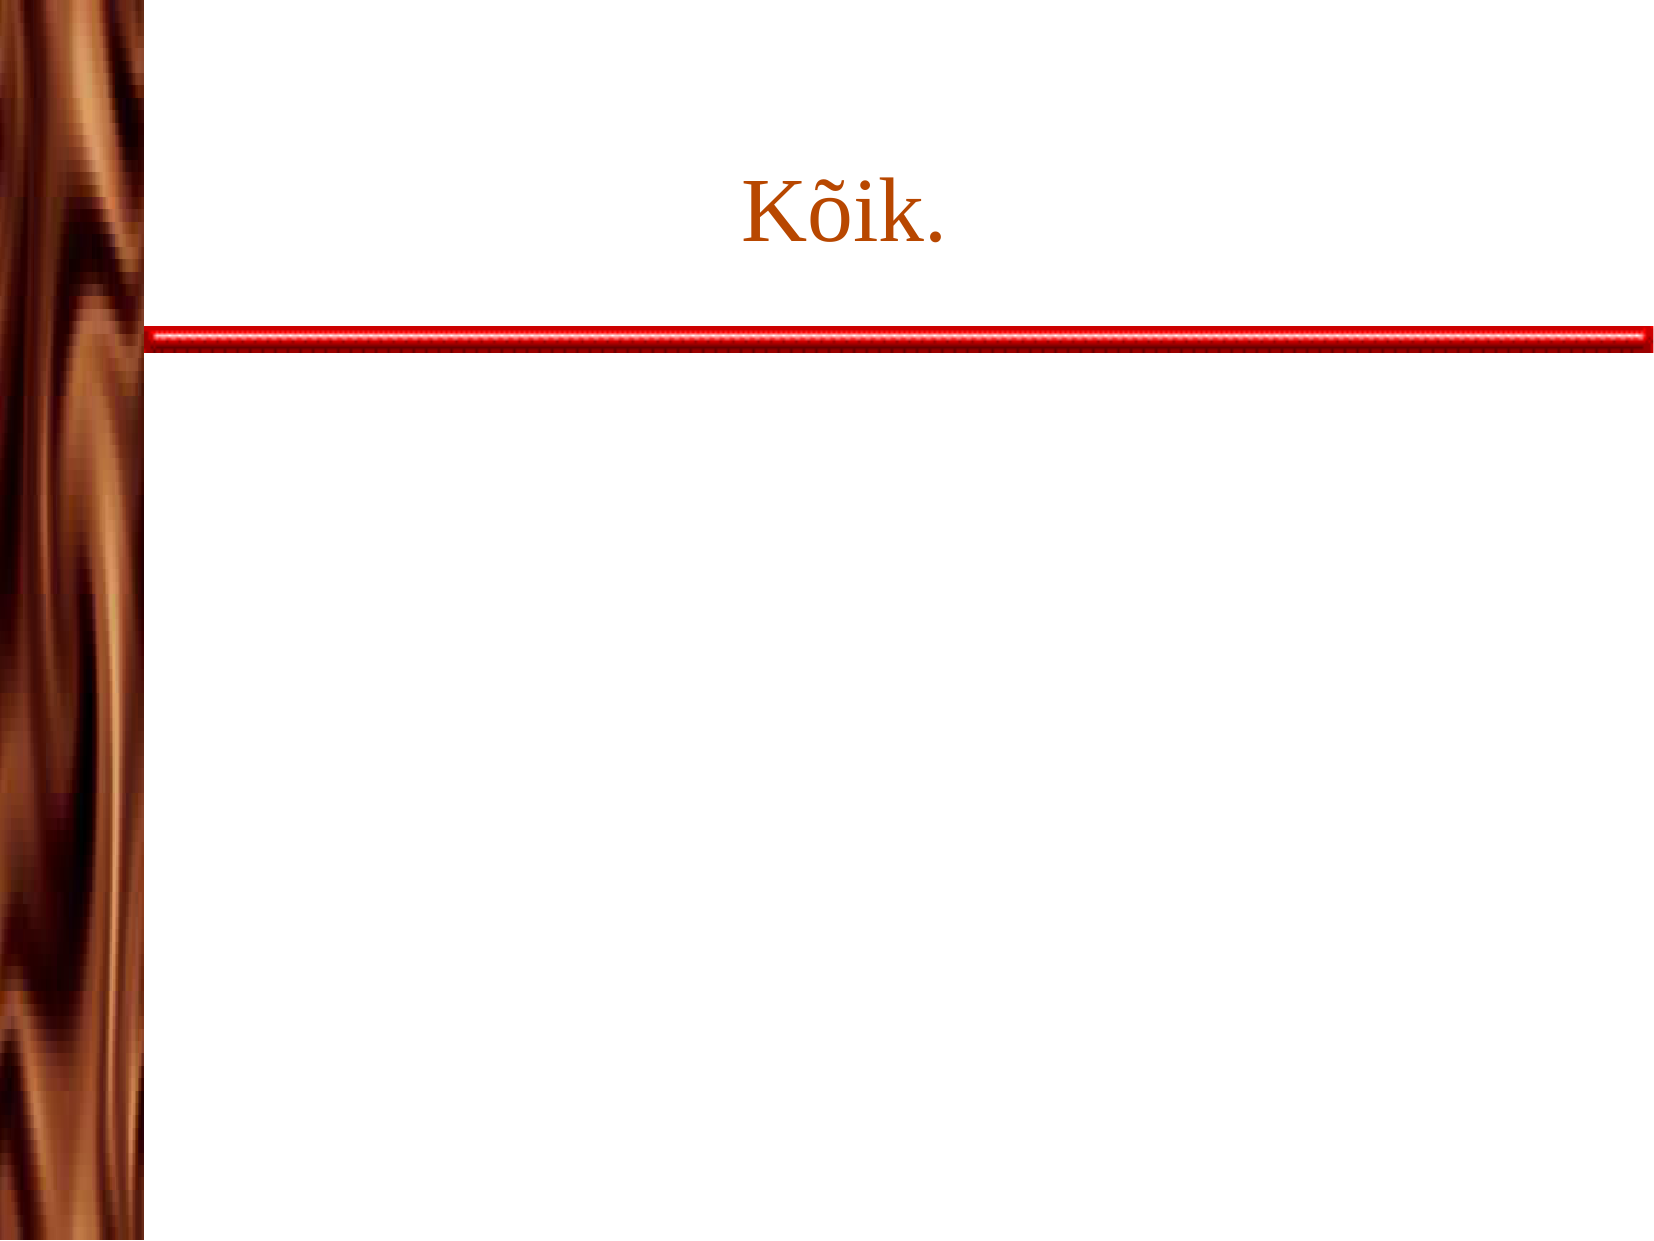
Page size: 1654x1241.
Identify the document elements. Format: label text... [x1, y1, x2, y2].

picture [0, 0, 1654, 1240]
title Kõik. [121, 100, 1533, 312]
